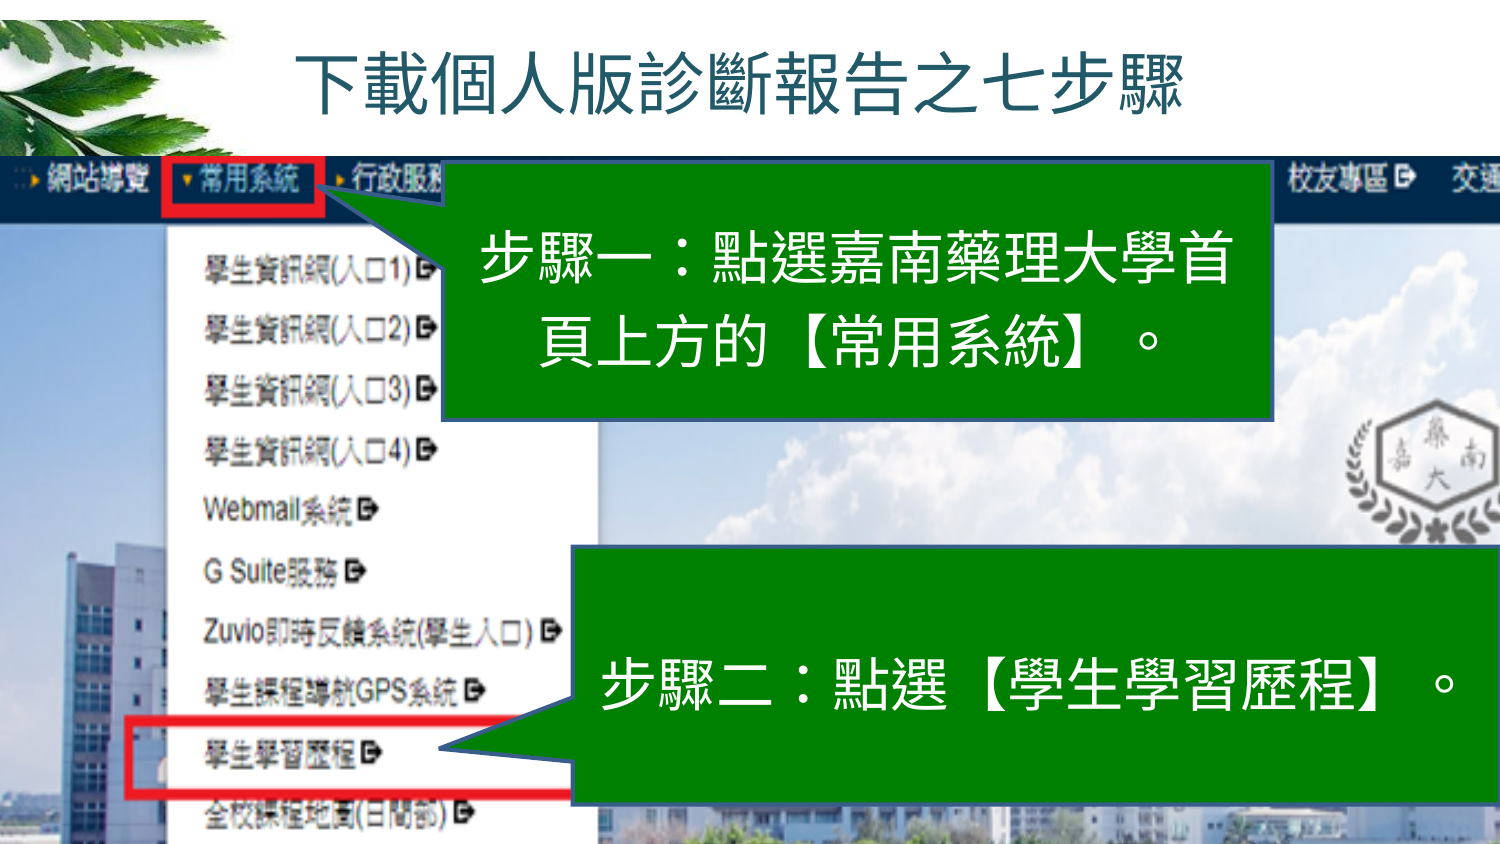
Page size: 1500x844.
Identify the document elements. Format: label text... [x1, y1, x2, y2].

text_box 步驟二：點選【學生學習歷程】。 [438, 546, 1500, 805]
text_box 步驟一：點選嘉南藥理大學首頁上方的【常用系統】。 [317, 161, 1273, 420]
text_box 下載個人版診斷報告之七步驟 [277, 32, 1223, 132]
picture [0, 20, 1500, 844]
